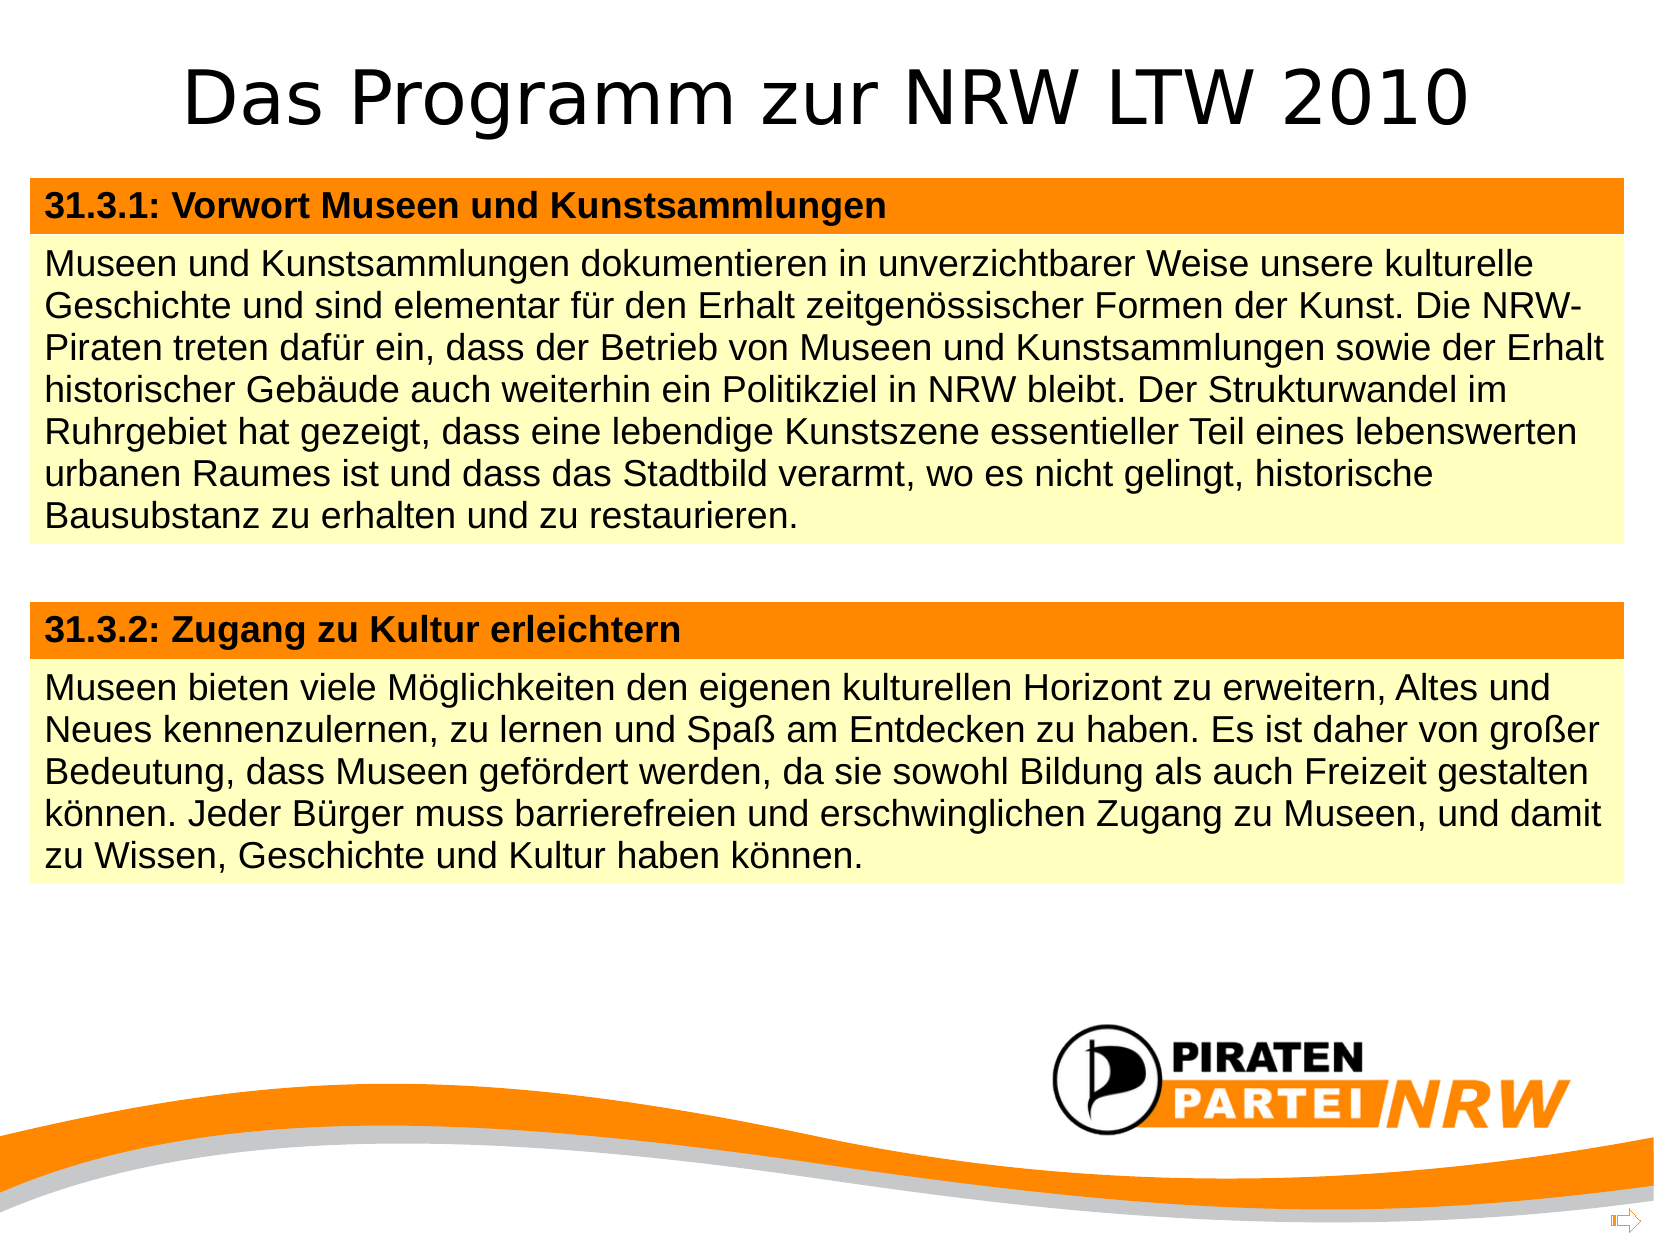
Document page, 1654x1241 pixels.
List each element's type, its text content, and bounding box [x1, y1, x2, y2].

title Das Programm zur NRW LTW 2010 [82, 54, 1571, 143]
picture [1045, 1021, 1579, 1140]
table_cell [30, 545, 1624, 601]
table_cell Museen bieten viele Möglichkeiten den eigenen kulturellen Horizont zu erweitern, Altes und Neues kennenzulernen, zu lernen und Spaß am Entdecken zu haben. Es ist daher von großer Bedeutung, dass Museen gefördert werden, da sie sowohl Bildung als auch Freizeit gestalten können. Jeder Bürger muss barrierefreien und erschwinglichen Zugang zu Museen, und damit zu Wissen, Geschichte und Kultur haben können. [30, 660, 1624, 884]
table_cell Museen und Kunstsammlungen dokumentieren in unverzichtbarer Weise unsere kulturelle Geschichte und sind elementar für den Erhalt zeitgenössischer Formen der Kunst. Die NRW-Piraten treten dafür ein, dass der Betrieb von Museen und Kunstsammlungen sowie der Erhalt historischer Gebäude auch weiterhin ein Politikziel in NRW bleibt. Der Strukturwandel im Ruhrgebiet hat gezeigt, dass eine lebendige Kunstszene essentieller Teil eines lebenswerten urbanen Raumes ist und dass das Stadtbild verarmt, wo es nicht gelingt, historische Bausubstanz zu erhalten und zu restaurieren. [30, 235, 1624, 544]
table_header 31.3.1: Vorwort Museen und Kunstsammlungen [30, 178, 1624, 234]
table_cell 31.3.2: Zugang zu Kultur erleichtern [30, 602, 1624, 659]
